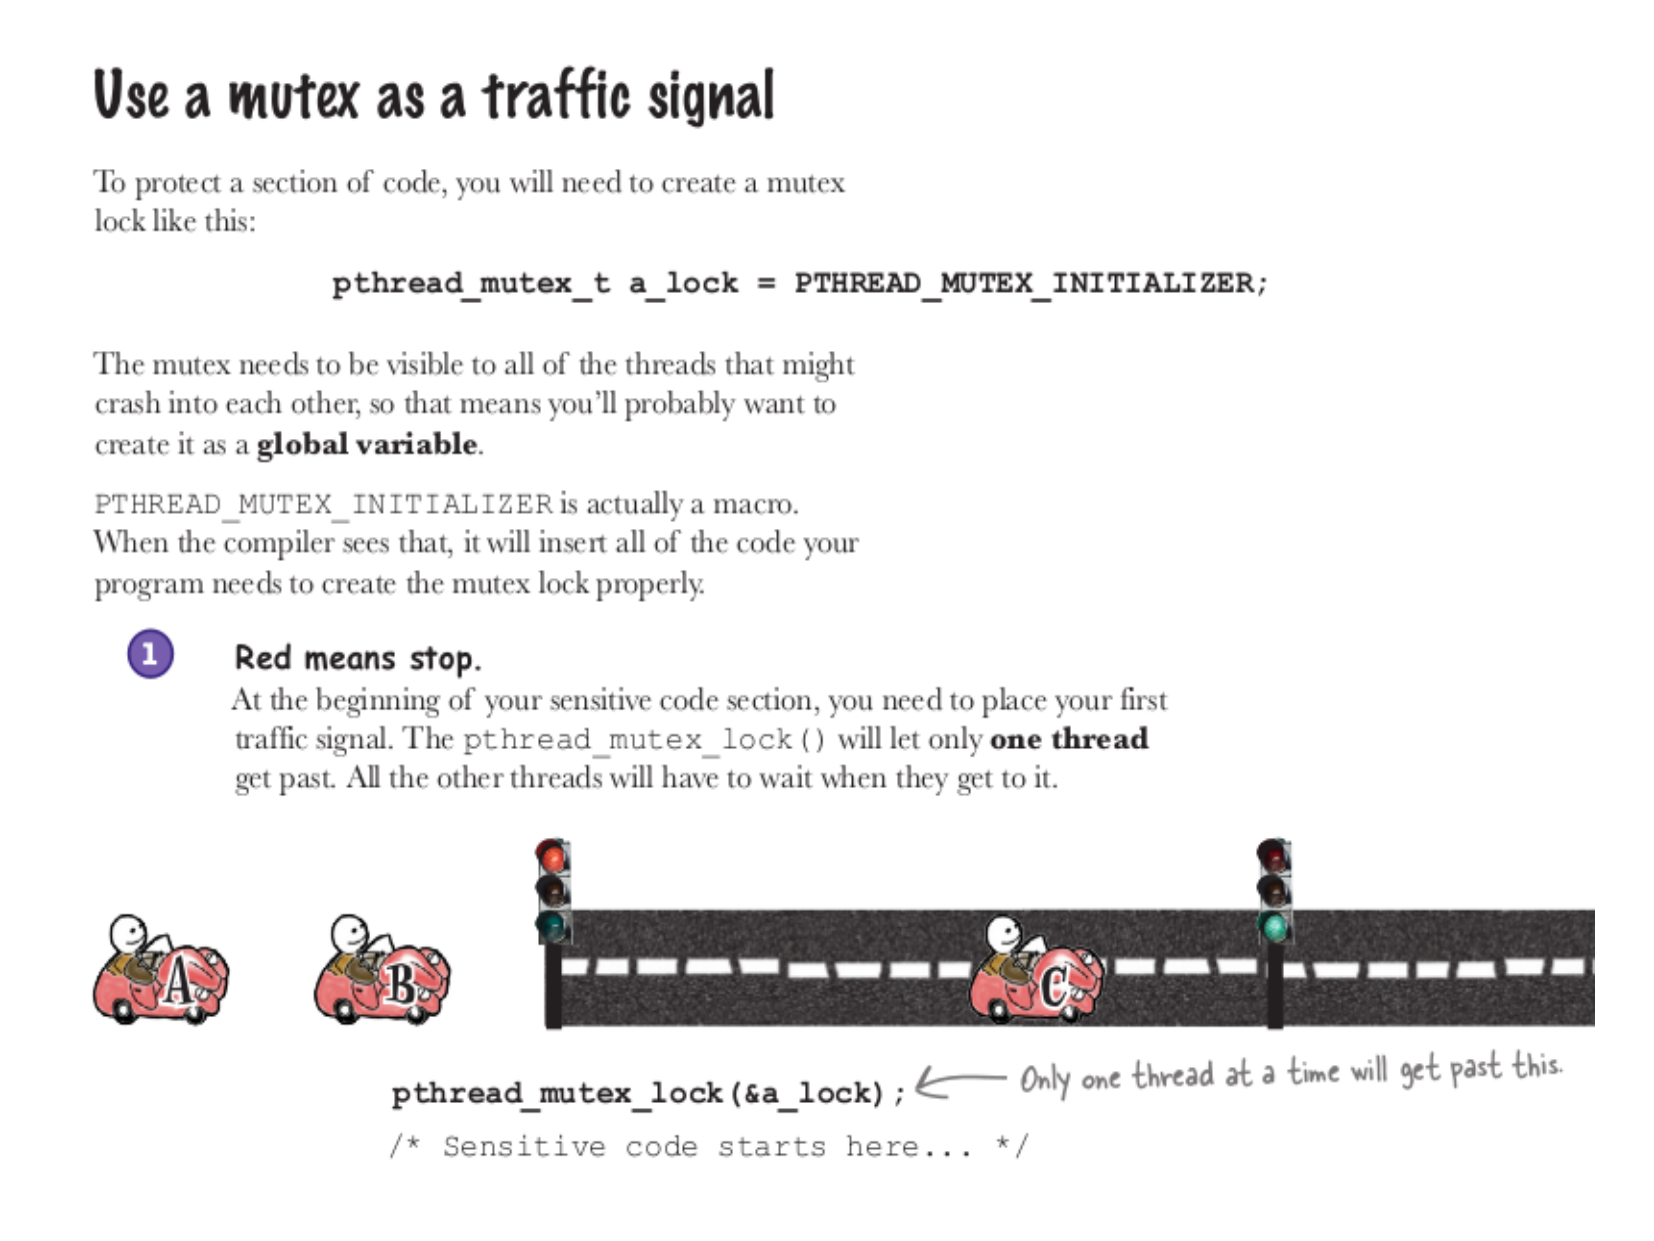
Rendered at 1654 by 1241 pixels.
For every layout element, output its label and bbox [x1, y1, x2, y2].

picture [59, 35, 1595, 1193]
